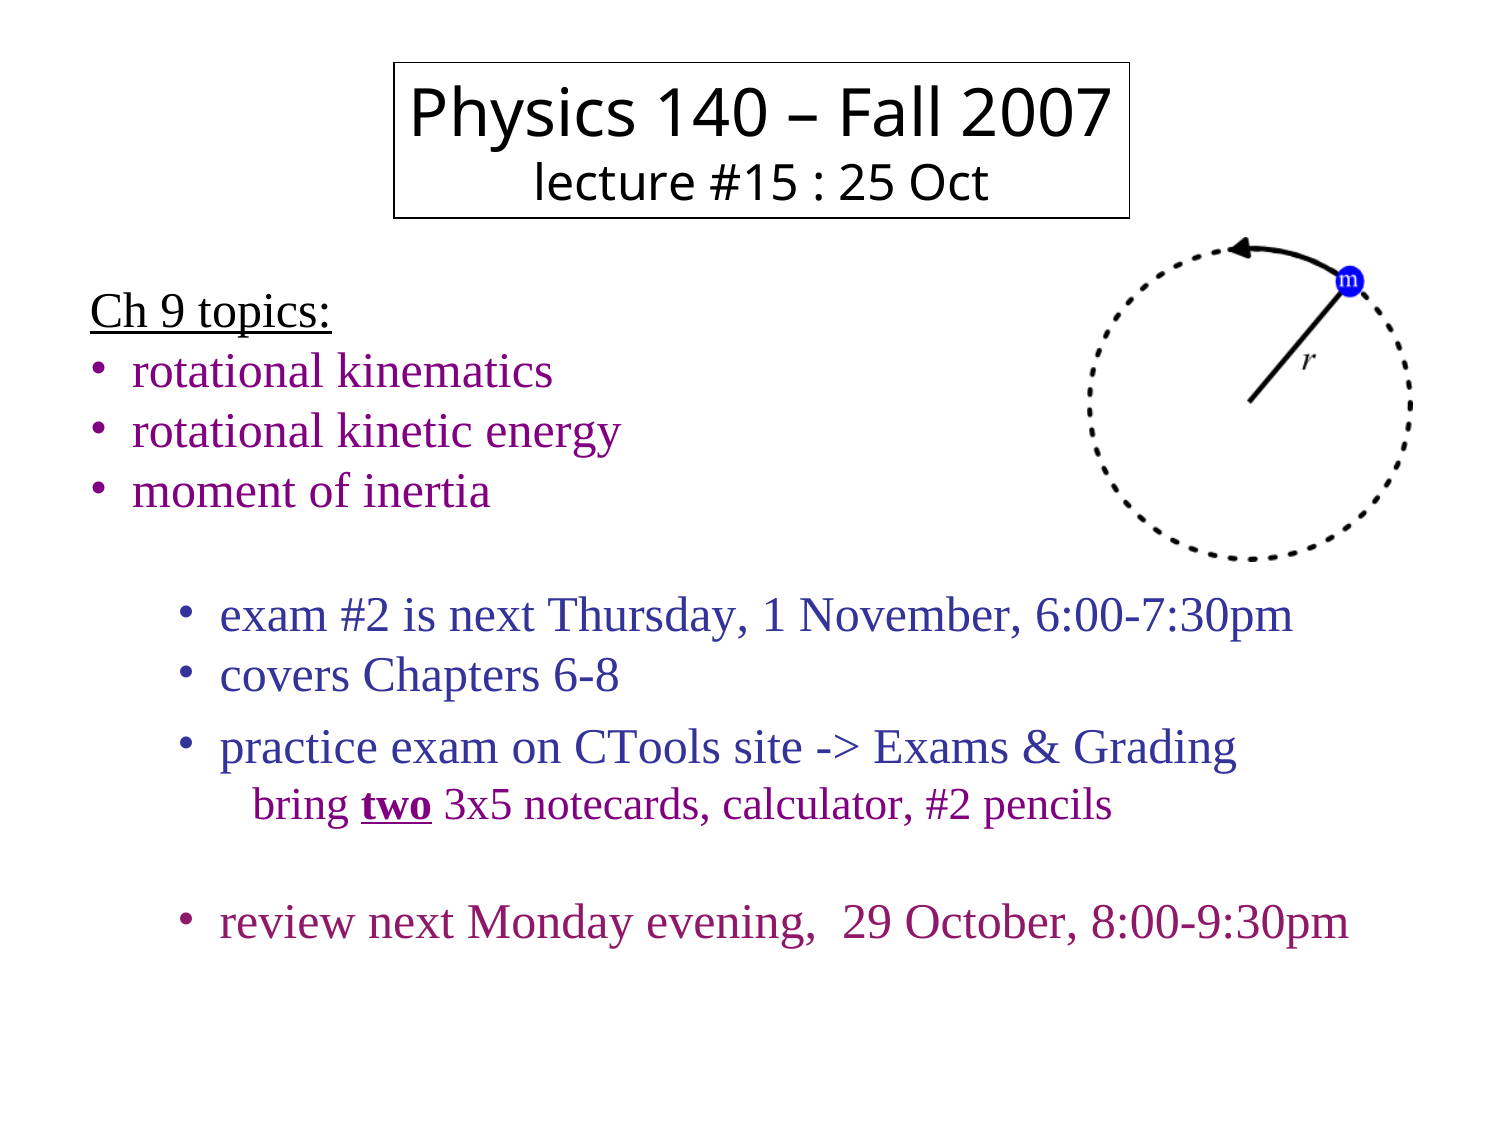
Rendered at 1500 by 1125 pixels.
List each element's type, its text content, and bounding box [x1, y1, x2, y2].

text_box exam #2 is next Thursday, 1 November, 6:00-7:30pm covers Chapters 6-8 practice exam on CTools site -> Exams & Grading bring two 3x5 notecards, calculator, #2 pencils review next Monday evening, 29 October, 8:00-9:30pm [162, 573, 1500, 957]
picture [1087, 237, 1413, 562]
text_box Physics 140 – Fall 2007 lecture #15 : 25 Oct [393, 62, 1130, 218]
text_box Ch 9 topics: rotational kinematics rotational kinetic energy moment of inertia [74, 270, 1087, 526]
